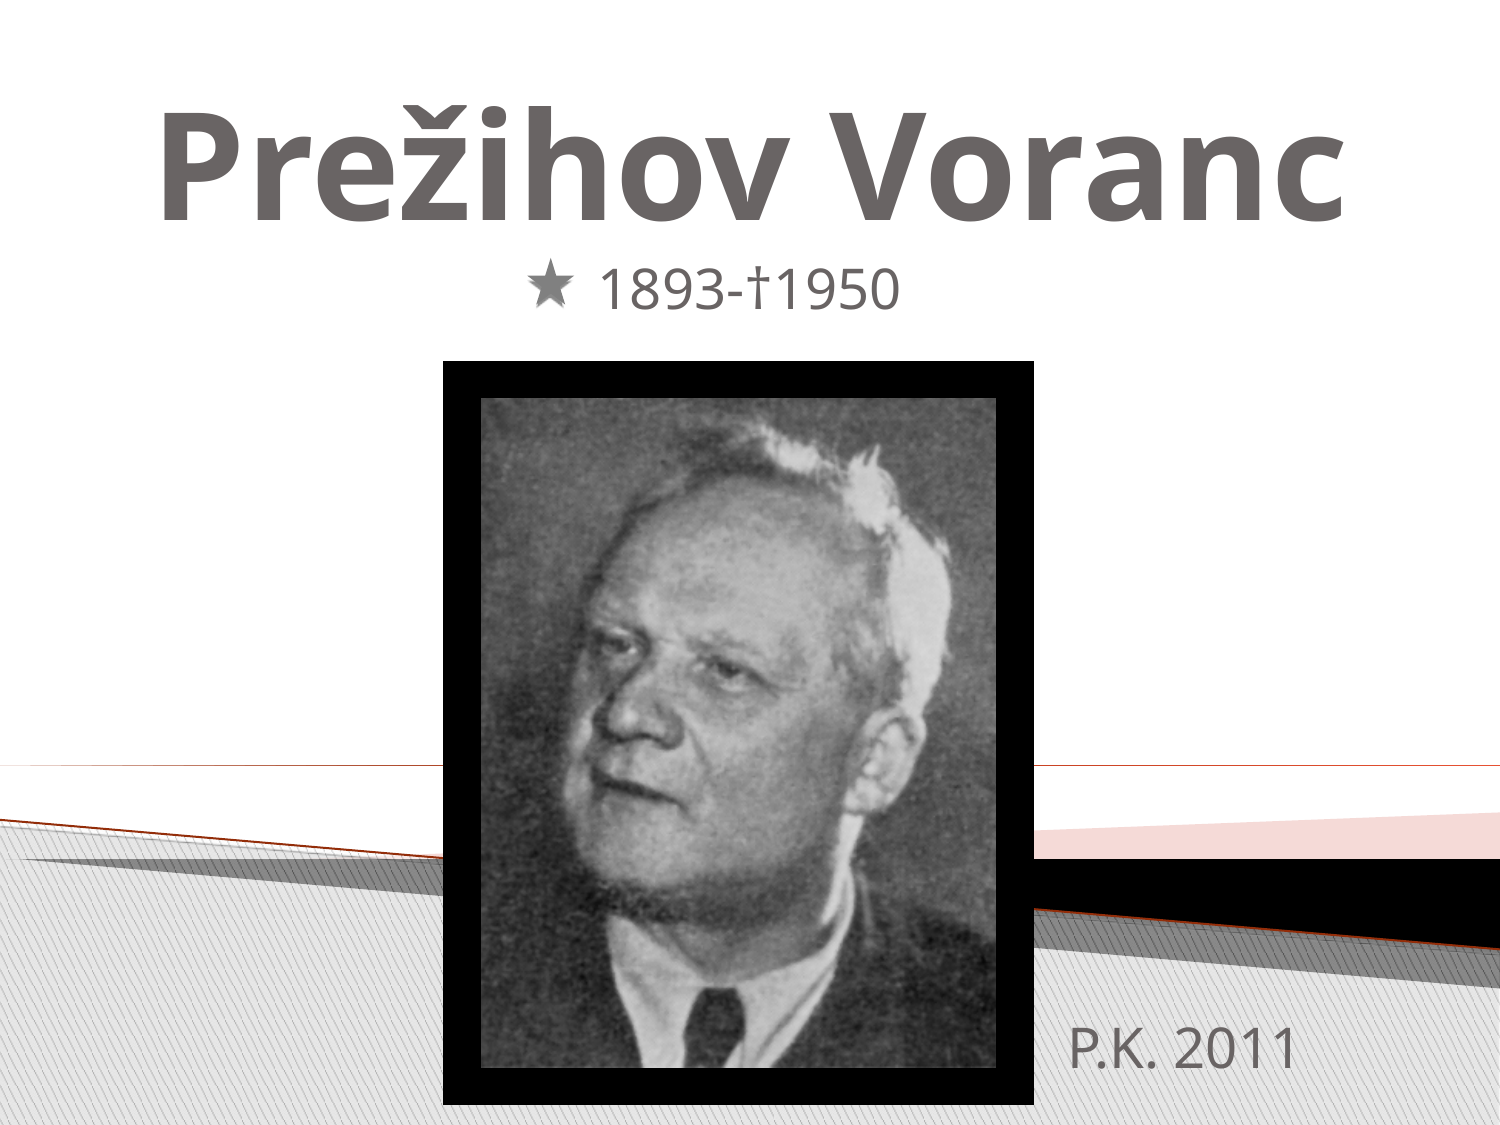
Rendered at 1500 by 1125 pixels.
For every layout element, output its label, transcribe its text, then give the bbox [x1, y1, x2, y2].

subtitle 1893-†1950 P.K. 2011 [0, 246, 1500, 1125]
text_box [527, 257, 575, 305]
title Prežihov Voranc [0, 0, 1500, 246]
